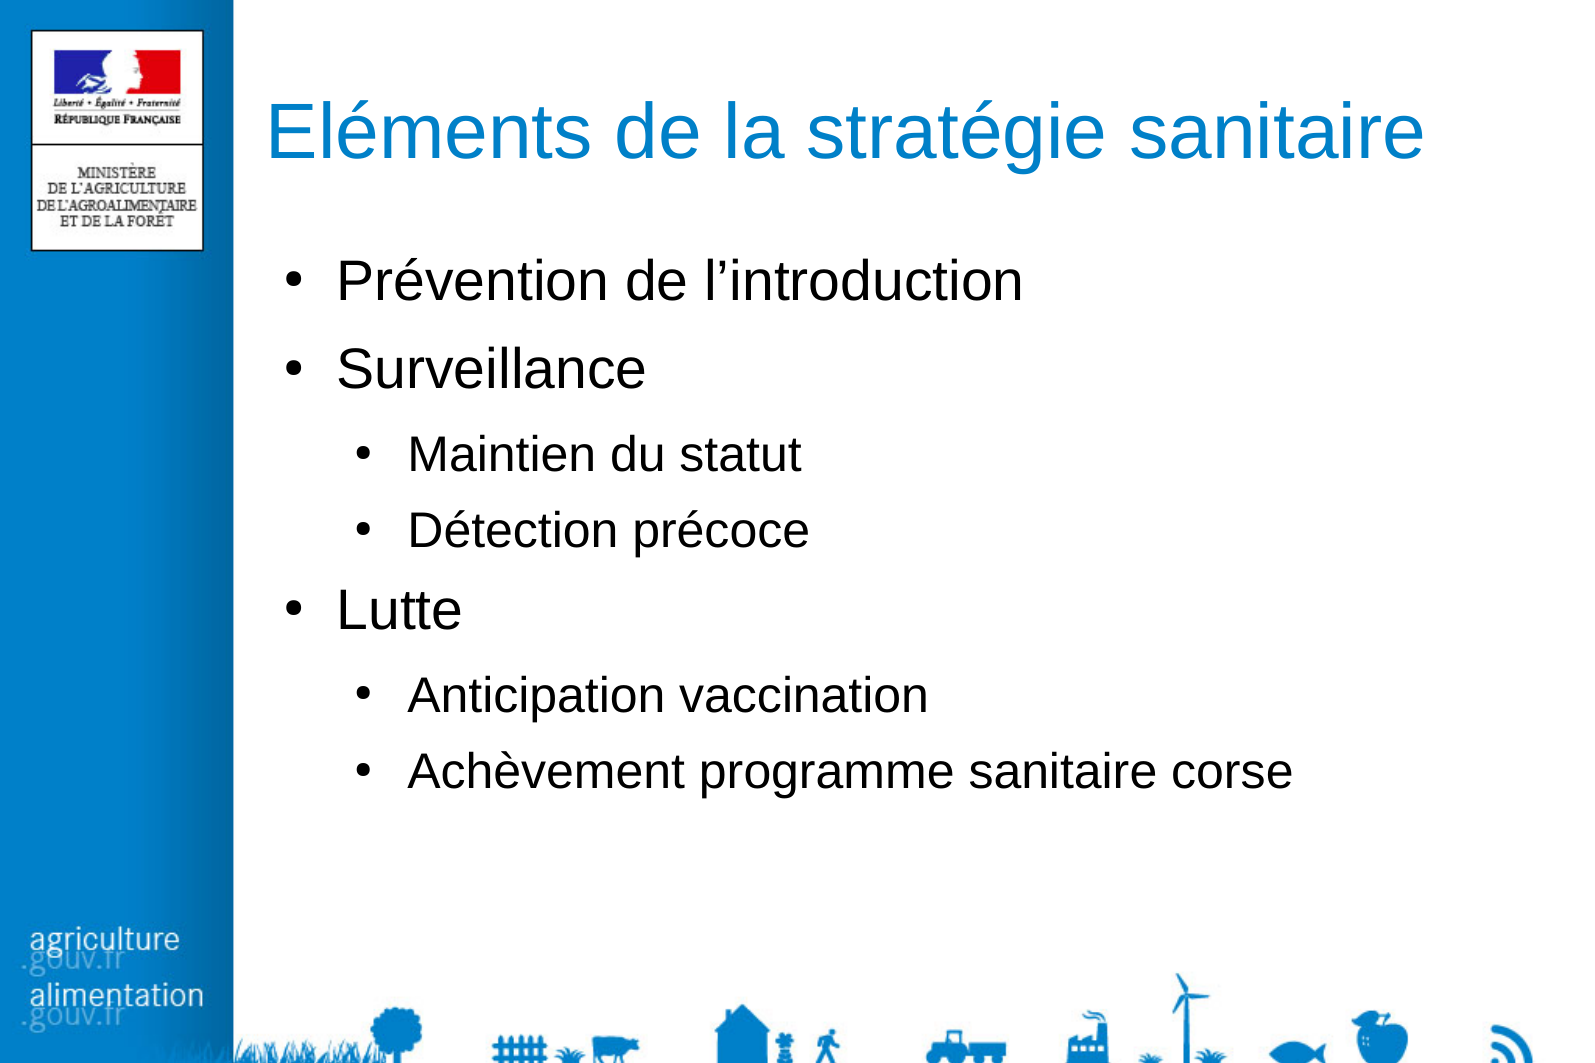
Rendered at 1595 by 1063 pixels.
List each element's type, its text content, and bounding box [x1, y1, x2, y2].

picture [0, 0, 1595, 1063]
list Prévention de l’introduction Surveillance Maintien du statut Détection précoce Lutte Anticipation vaccination Achèvement programme sanitaire corse [265, 248, 1536, 866]
title Eléments de la stratégie sanitaire [265, 42, 1536, 220]
